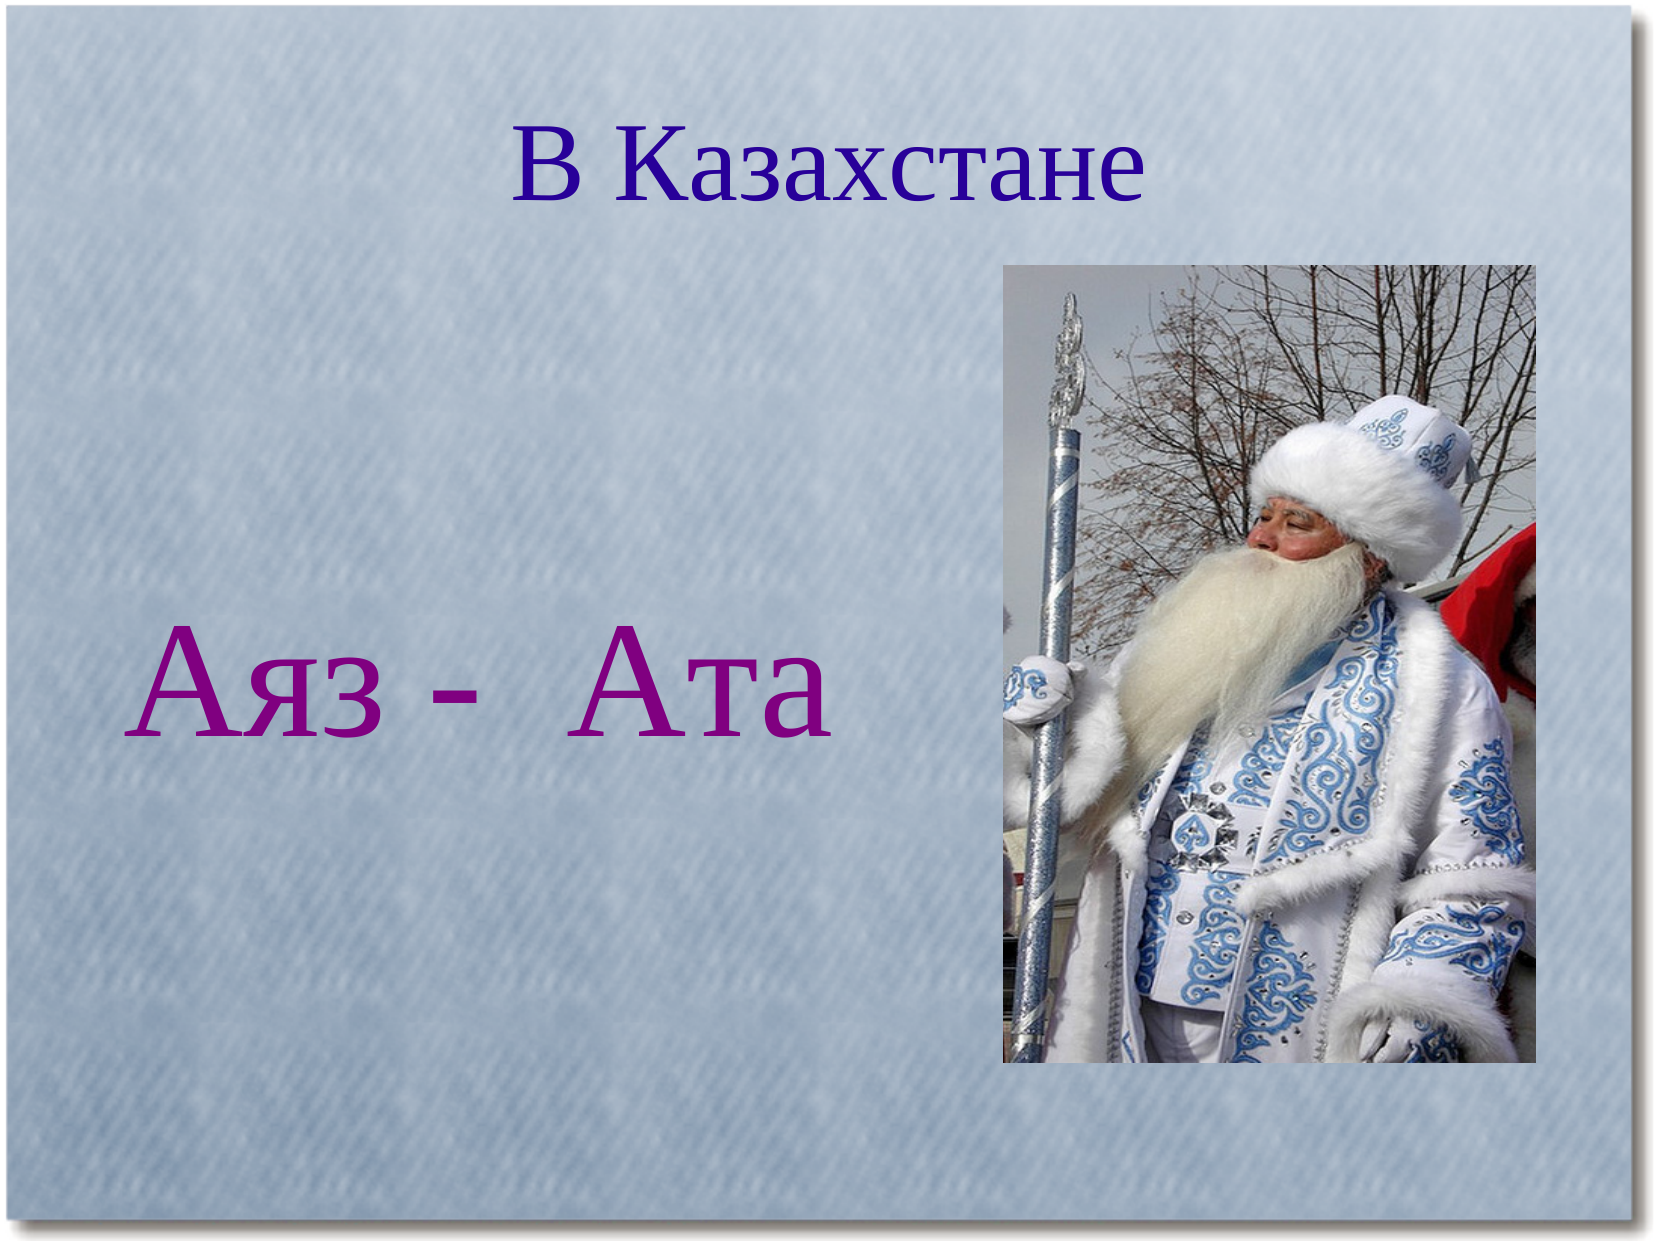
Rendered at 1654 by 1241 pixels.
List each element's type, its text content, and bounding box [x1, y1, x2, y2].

picture [0, 0, 1654, 1241]
list Аяз - Ата [59, 344, 857, 1127]
title В Казахстане [123, 59, 1536, 267]
